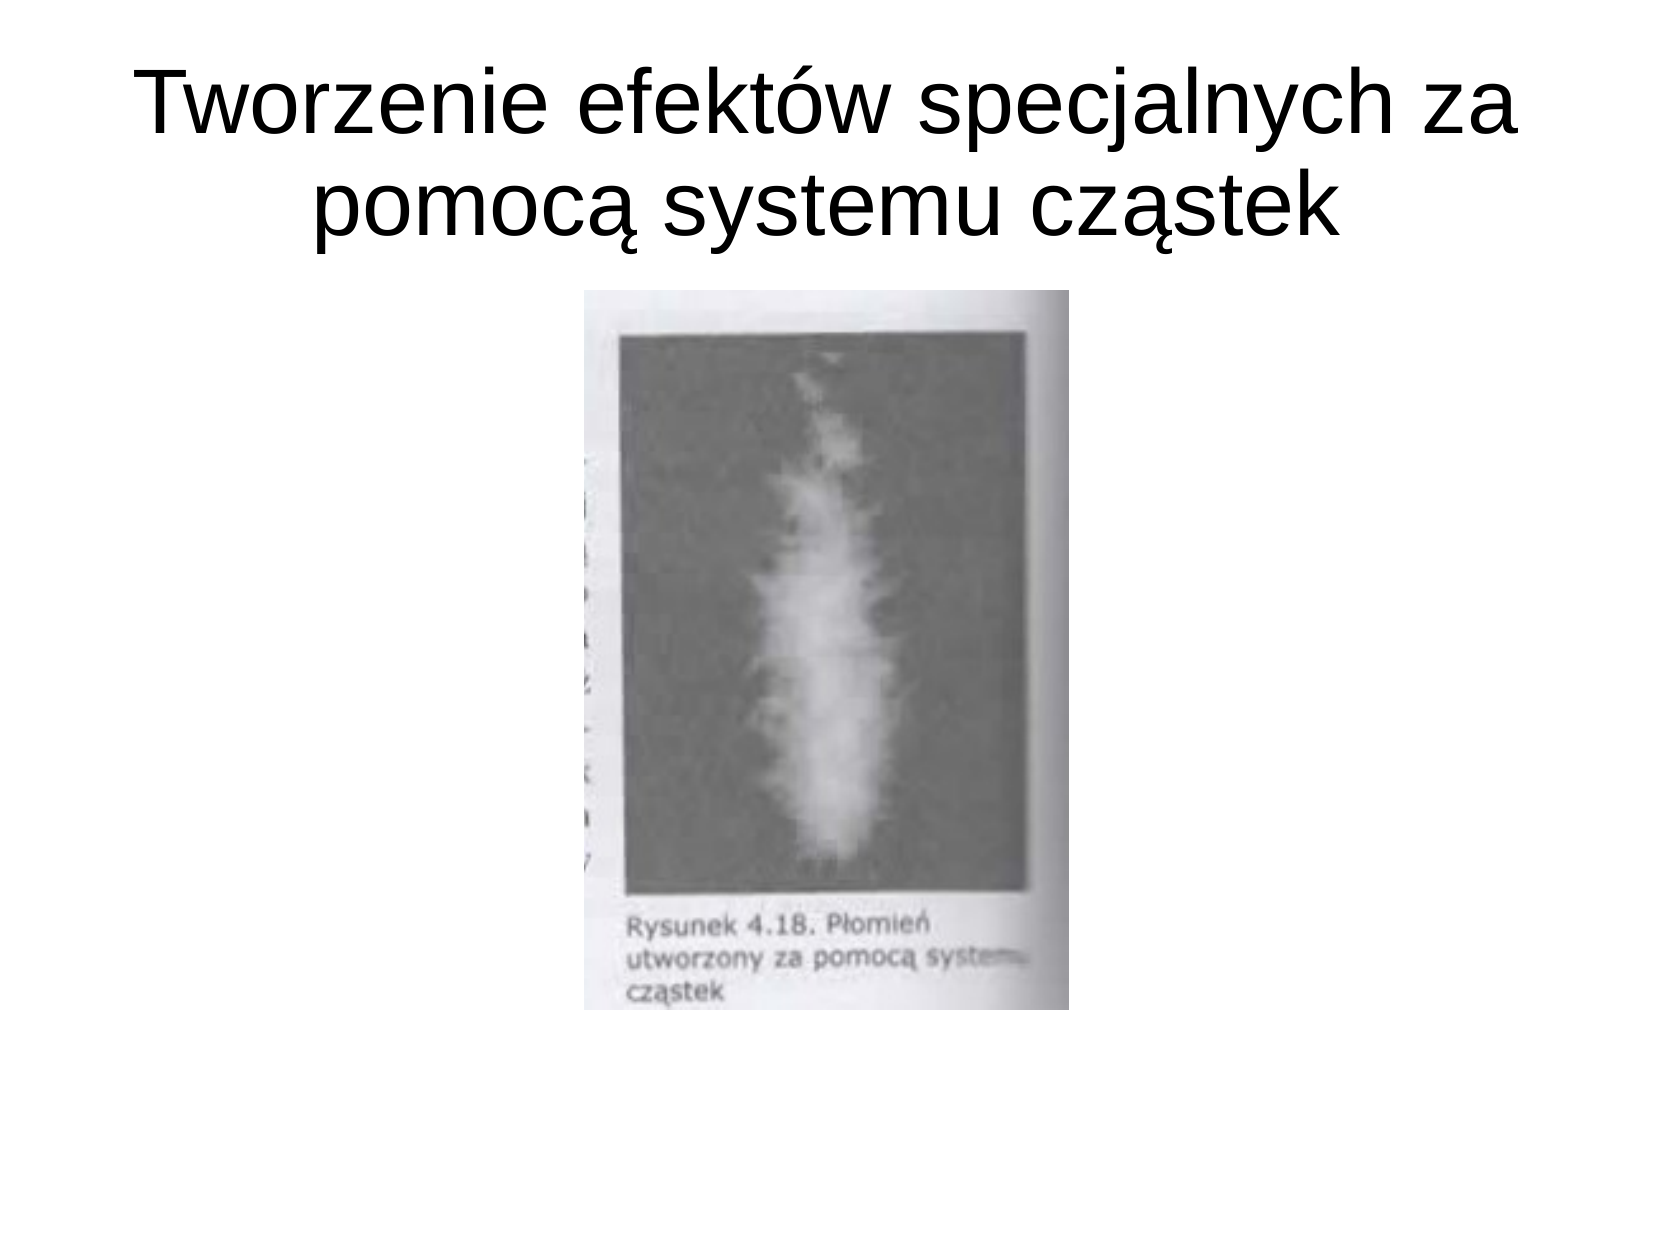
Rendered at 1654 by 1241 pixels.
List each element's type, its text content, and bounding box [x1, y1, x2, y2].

title Tworzenie efektów specjalnych za pomocą systemu cząstek [82, 49, 1571, 257]
picture [584, 290, 1069, 1010]
